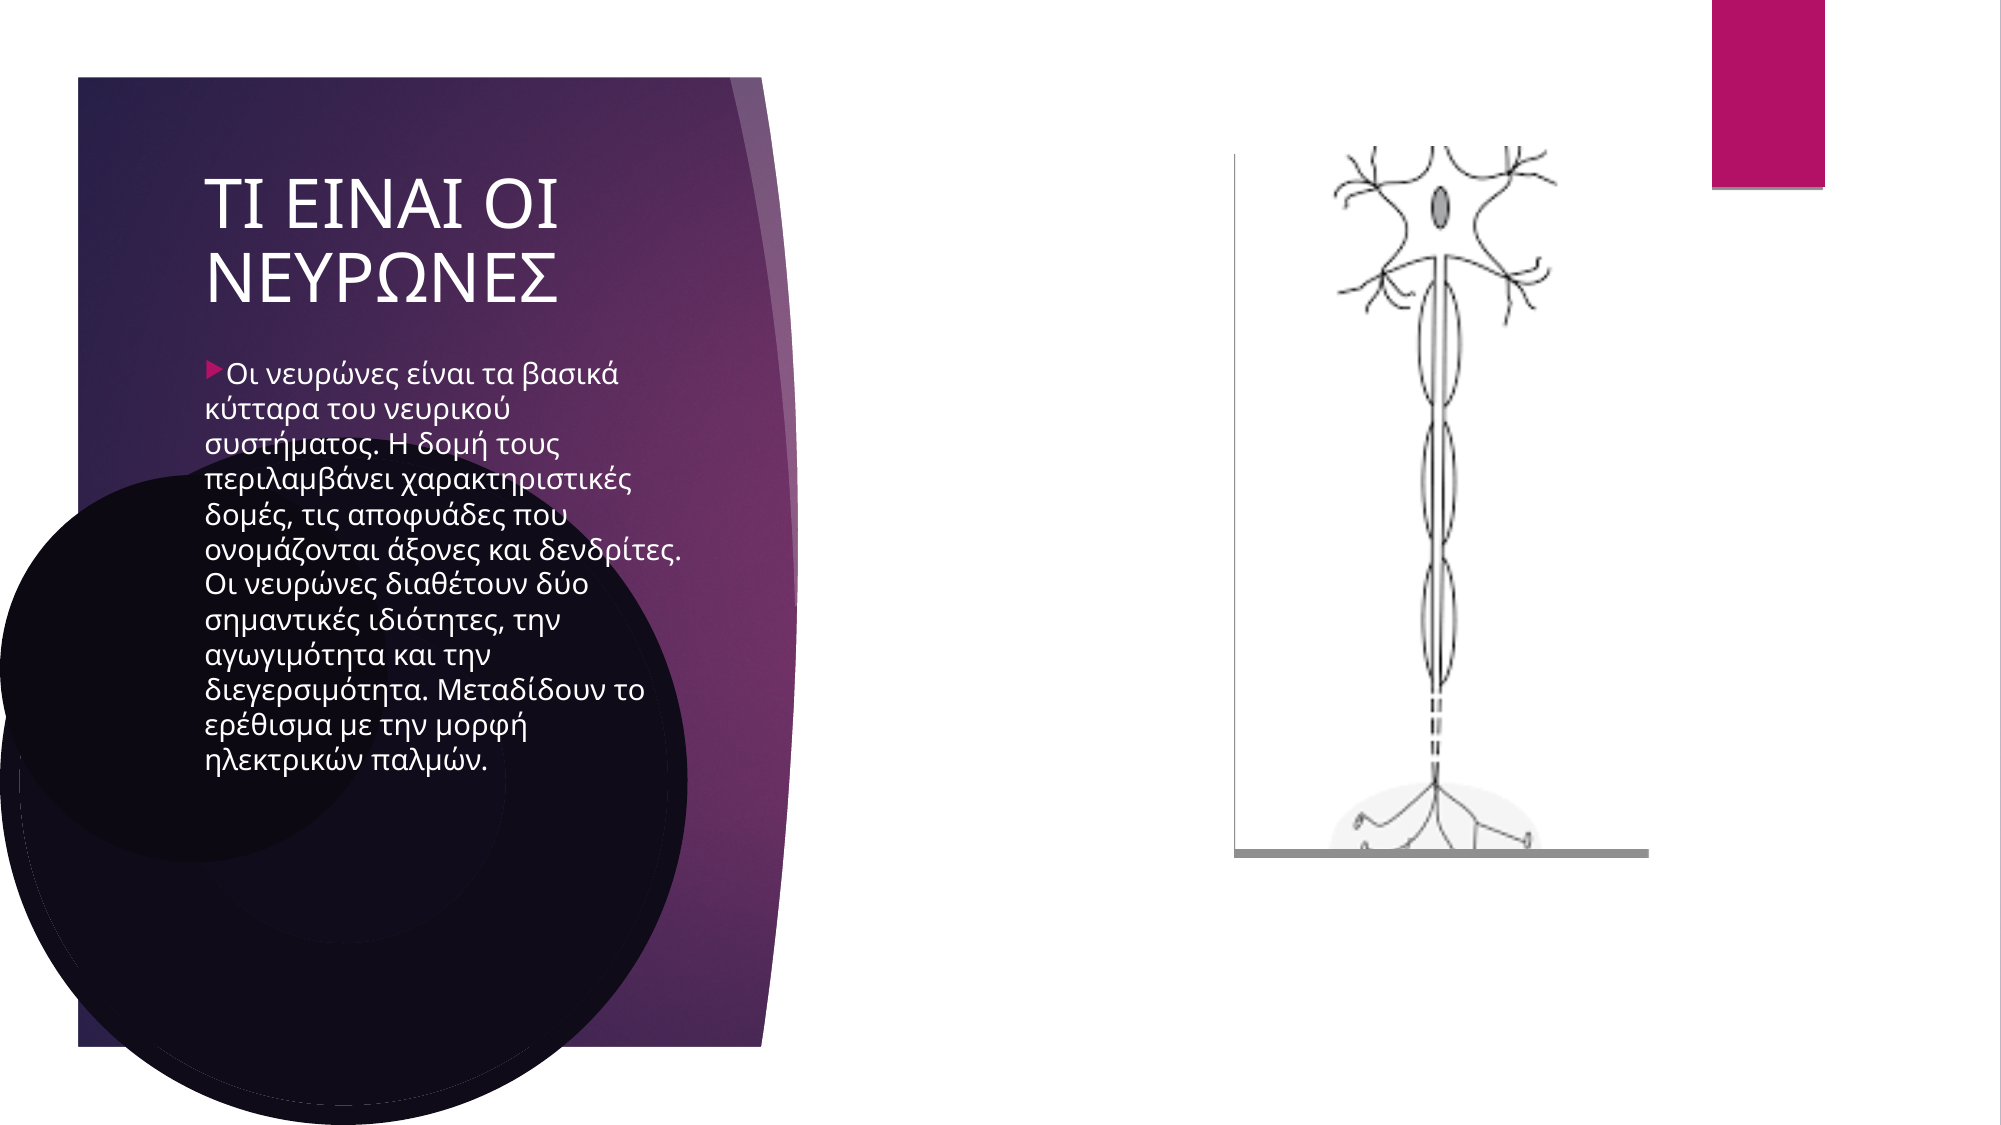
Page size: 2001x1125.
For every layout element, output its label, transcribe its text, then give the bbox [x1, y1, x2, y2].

text_box [0, 0, 2000, 1125]
picture [1234, 146, 1651, 849]
title ΤΙ ΕΙΝΑΙ ΟΙ ΝΕΥΡΩΝΕΣ [189, 159, 673, 328]
list Οι νευρώνες είναι τα βασικά κύτταρα του νευρικού συστήματος. Η δομή τους περιλαμβάνει χαρακτηριστικές δομές, τις αποφυάδες που ονομάζονται άξονες και δενδρίτες. Οι νευρώνες διαθέτουν δύο σημαντικές ιδιότητες, την αγωγιμότητα και την διεγερσιμότητα. Μεταδίδουν το ερέθισμα με την μορφή ηλεκτρικών παλμών. [189, 347, 704, 988]
